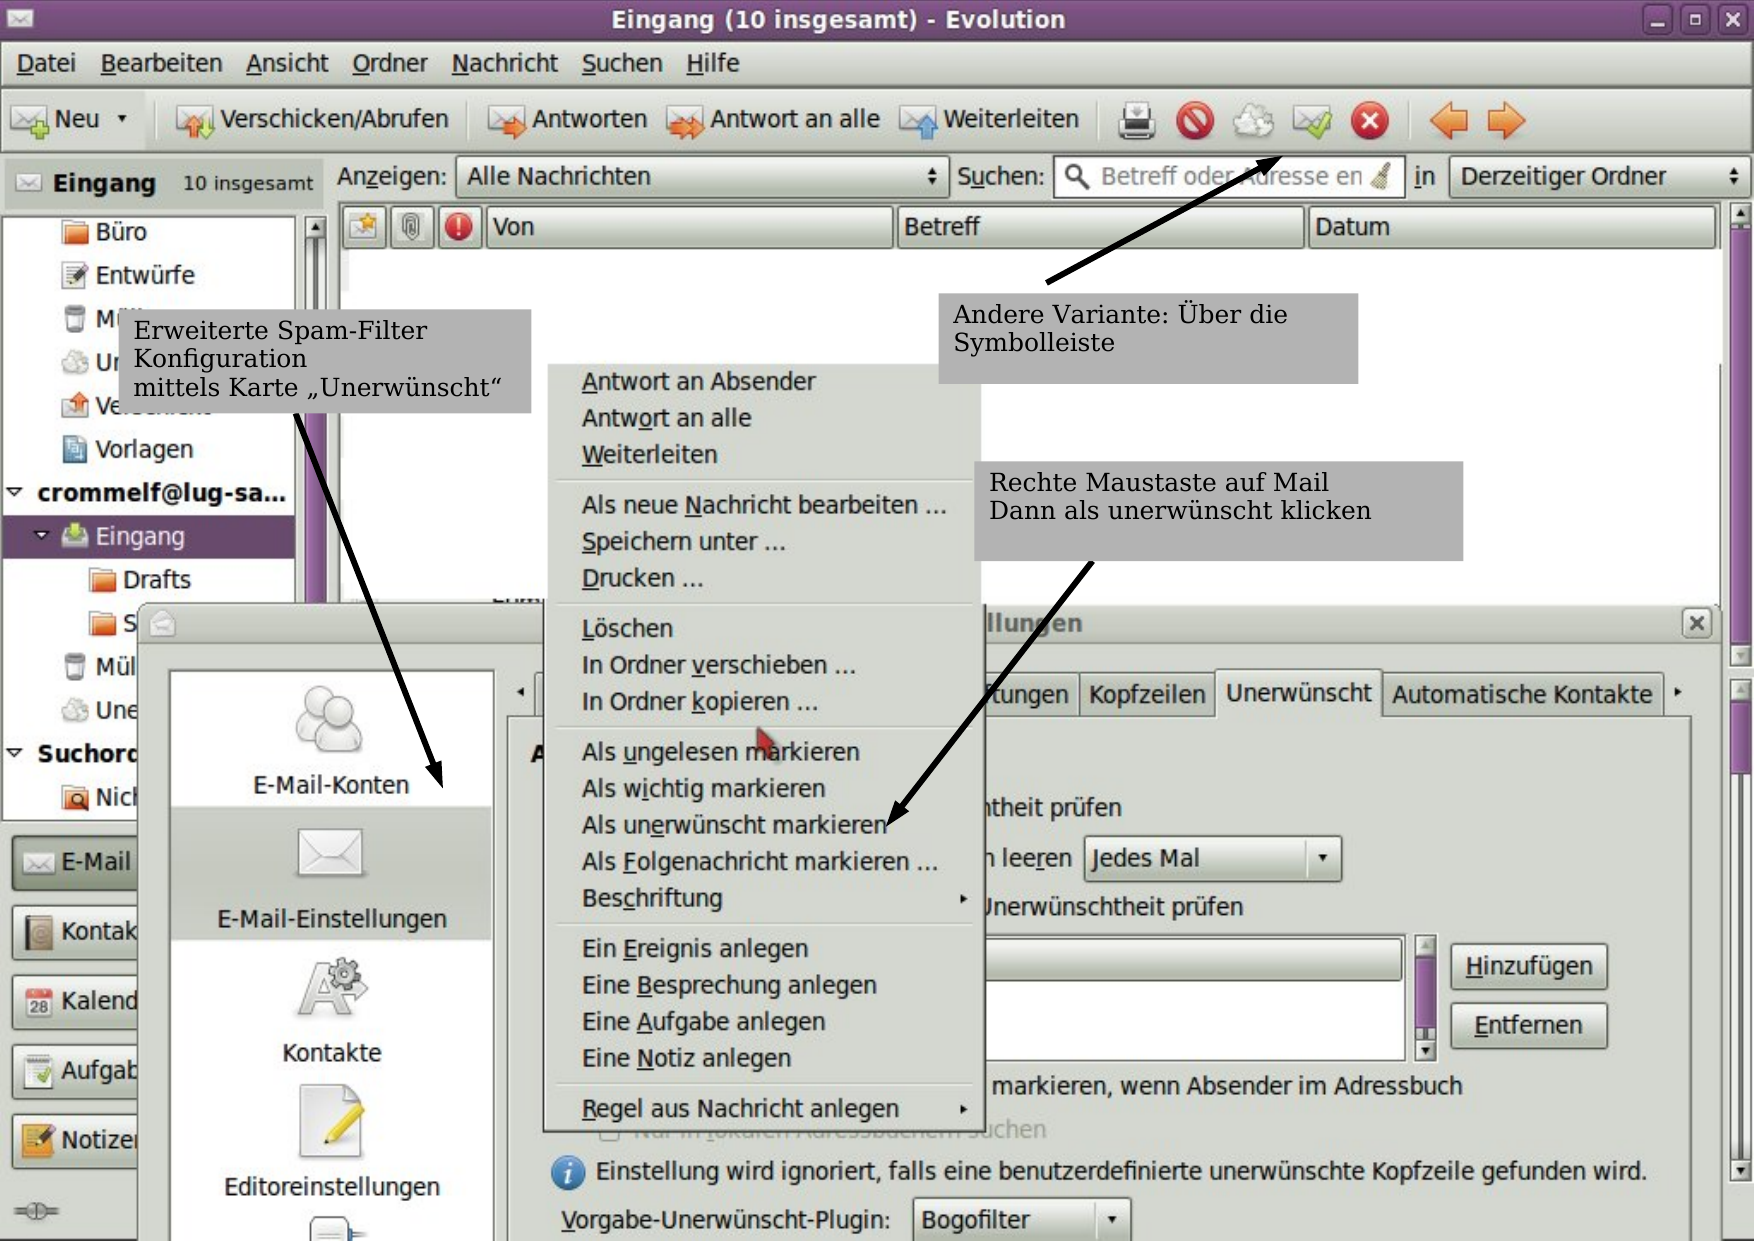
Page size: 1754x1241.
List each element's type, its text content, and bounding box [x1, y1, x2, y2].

picture [0, 0, 1754, 1241]
text_box Andere Variante: Über die Symbolleiste [938, 293, 1359, 384]
text_box Rechte Maustaste auf Mail Dann als unerwünscht klicken [974, 461, 1464, 562]
text_box Erweiterte Spam-Filter Konfiguration mittels Karte „Unerwünscht“ [118, 309, 532, 414]
